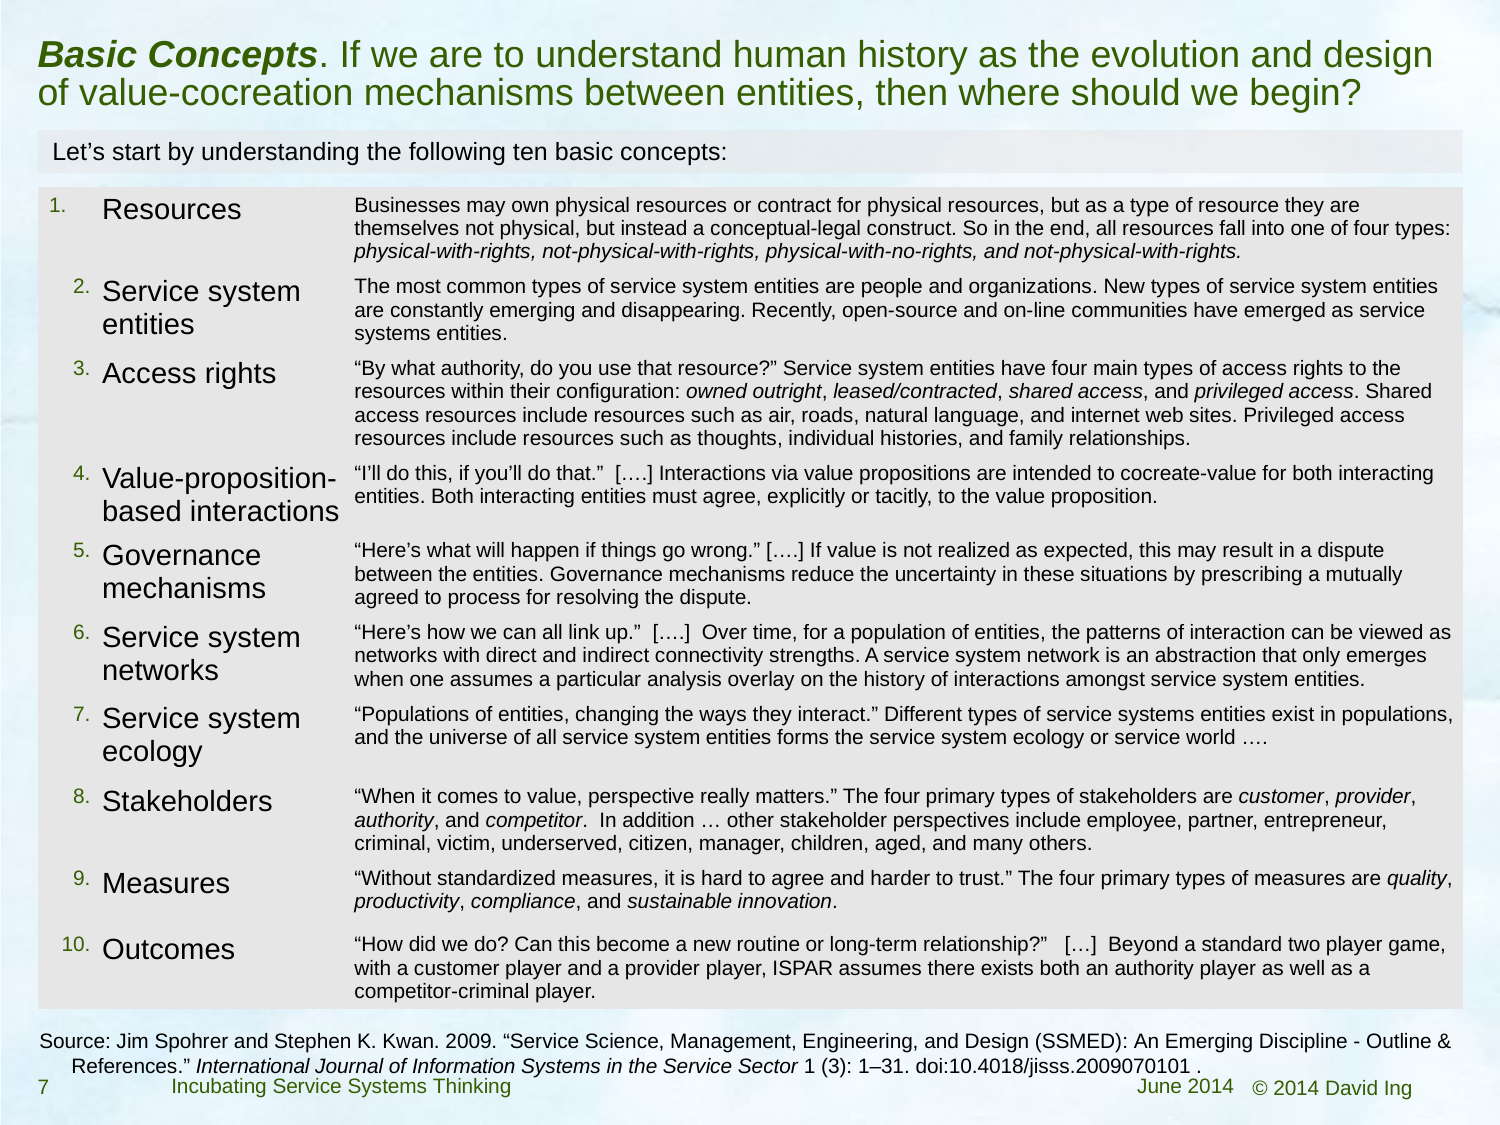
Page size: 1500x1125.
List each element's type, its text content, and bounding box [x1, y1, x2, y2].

table_cell “I’ll do this, if you’ll do that.” [….] Interactions via value propositions are intended to cocreate-value for both interacting entities. Both interacting entities must agree, explicitly or tacitly, to the value proposition. [348, 456, 1463, 533]
table_cell “Here’s how we can all link up.” [….] Over time, for a population of entities, the patterns of interaction can be viewed as networks with direct and indirect connectivity strengths. A service system network is an abstraction that only emerges when one assumes a particular analysis overlay on the history of interactions amongst service system entities. [348, 615, 1463, 697]
table_cell 8. [38, 779, 96, 861]
table_cell 4. [38, 456, 96, 533]
table_cell “Without standardized measures, it is hard to agree and harder to trust.” The four primary types of measures are quality, productivity, compliance, and sustainable innovation. [348, 861, 1463, 927]
table_cell “Here’s what will happen if things go wrong.” [….] If value is not realized as expected, this may result in a dispute between the entities. Governance mechanisms reduce the uncertainty in these situations by prescribing a mutually agreed to process for resolving the dispute. [348, 533, 1463, 615]
table_cell 5. [38, 533, 96, 615]
table_cell 6. [38, 615, 96, 697]
table_cell Outcomes [96, 927, 348, 1009]
table_cell Service system ecology [96, 697, 348, 779]
table_cell “When it comes to value, perspective really matters.” The four primary types of stakeholders are customer, provider, authority, and competitor. In addition … other stakeholder perspectives include employee, partner, entrepreneur, criminal, victim, underserved, citizen, manager, children, aged, and many others. [348, 779, 1463, 861]
table_cell Service system networks [96, 615, 348, 697]
table_cell “How did we do? Can this become a new routine or long-term relationship?” […] Beyond a standard two player game, with a customer player and a provider player, ISPAR assumes there exists both an authority player as well as a competitor-criminal player. [348, 927, 1463, 1009]
table_cell “By what authority, do you use that resource?” Service system entities have four main types of access rights to the resources within their configuration: owned outright, leased/contracted, shared access, and privileged access. Shared access resources include resources such as air, roads, natural language, and internet web sites. Privileged access resources include resources such as thoughts, individual histories, and family relationships. [348, 351, 1463, 456]
text_box Source: Jim Spohrer and Stephen K. Kwan. 2009. “Service Science, Management, Engineering, and Design (SSMED): An Emerging Discipline - Outline & References.” International Journal of Information Systems in the Service Sector 1 (3): 1–31. doi:10.4018/jisss.2009070101 . [24, 1020, 1495, 1108]
table_cell “Populations of entities, changing the ways they interact.” Different types of service systems entities exist in populations, and the universe of all service system entities forms the service system ecology or service world …. [348, 697, 1463, 779]
table_cell 7. [38, 697, 96, 779]
table_header Resources [96, 187, 348, 269]
table_cell Stakeholders [96, 779, 348, 861]
table_header 1. [38, 187, 96, 269]
title Basic Concepts. If we are to understand human history as the evolution and design of value-cocreation mechanisms between entities, then where should we begin? [37, 37, 1463, 130]
table_cell Governance mechanisms [96, 533, 348, 615]
table_header Businesses may own physical resources or contract for physical resources, but as a type of resource they are themselves not physical, but instead a conceptual-legal construct. So in the end, all resources fall into one of four types: physical-with-rights, not-physical-with-rights, physical-with-no-rights, and not-physical-with-rights. [348, 187, 1463, 269]
table_cell Service system entities [96, 269, 348, 351]
table_cell 10. [38, 927, 96, 1009]
table_cell 9. [38, 861, 96, 927]
table_cell Access rights [96, 351, 348, 456]
table_cell Measures [96, 861, 348, 927]
table_cell The most common types of service system entities are people and organizations. New types of service system entities are constantly emerging and disappearing. Recently, open-source and on-line communities have emerged as service systems entities. [348, 269, 1463, 351]
table_cell 2. [38, 269, 96, 351]
picture [0, 0, 1500, 1125]
text_box Let’s start by understanding the following ten basic concepts: [37, 130, 1463, 174]
table_cell 3. [38, 351, 96, 456]
table_cell Value-proposition-based interactions [96, 456, 348, 533]
